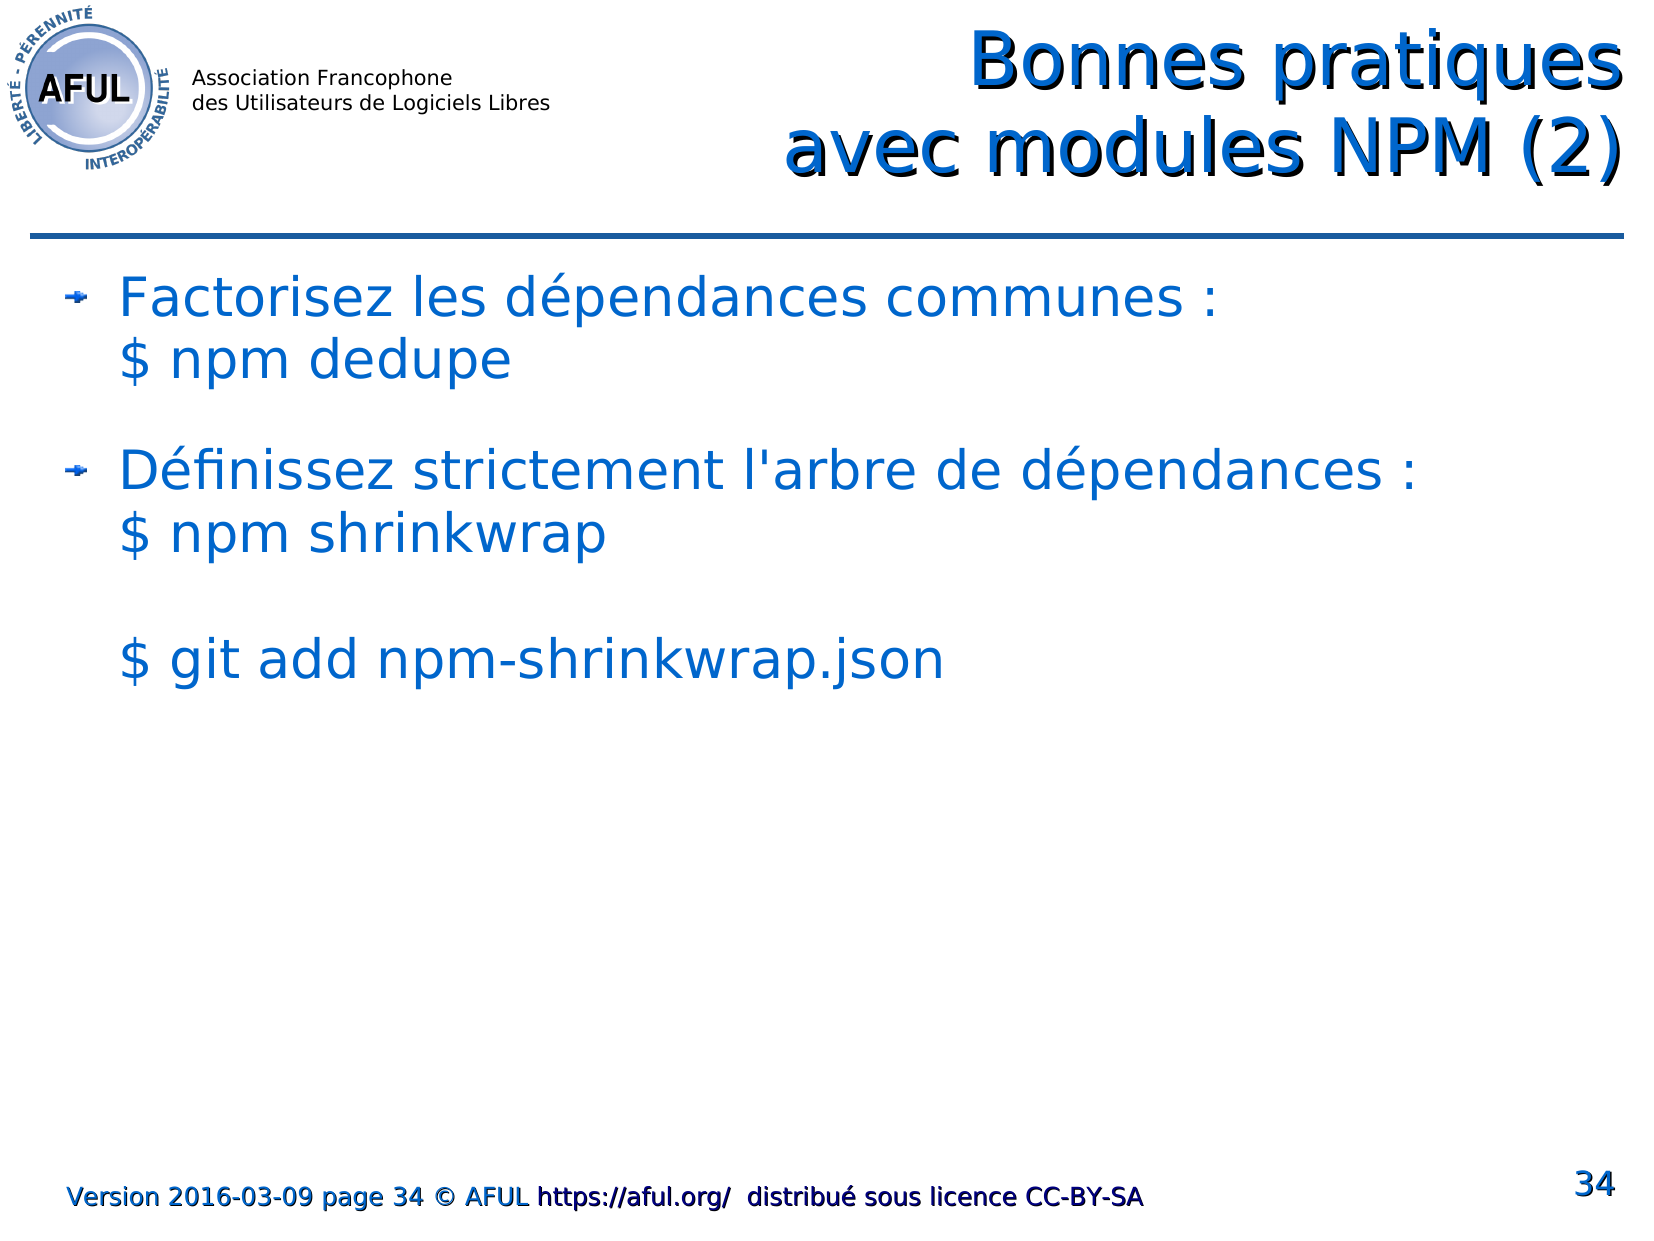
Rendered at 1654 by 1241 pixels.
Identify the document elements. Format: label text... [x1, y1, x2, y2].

list Factorisez les dépendances communes : $ npm dedupe Définissez strictement l'arbre de dépendances : $ npm shrinkwrap $ git add npm-shrinkwrap.json [47, 265, 1595, 1241]
picture [0, 0, 178, 178]
title Bonnes pratiques avec modules NPM (2) [501, 0, 1625, 207]
